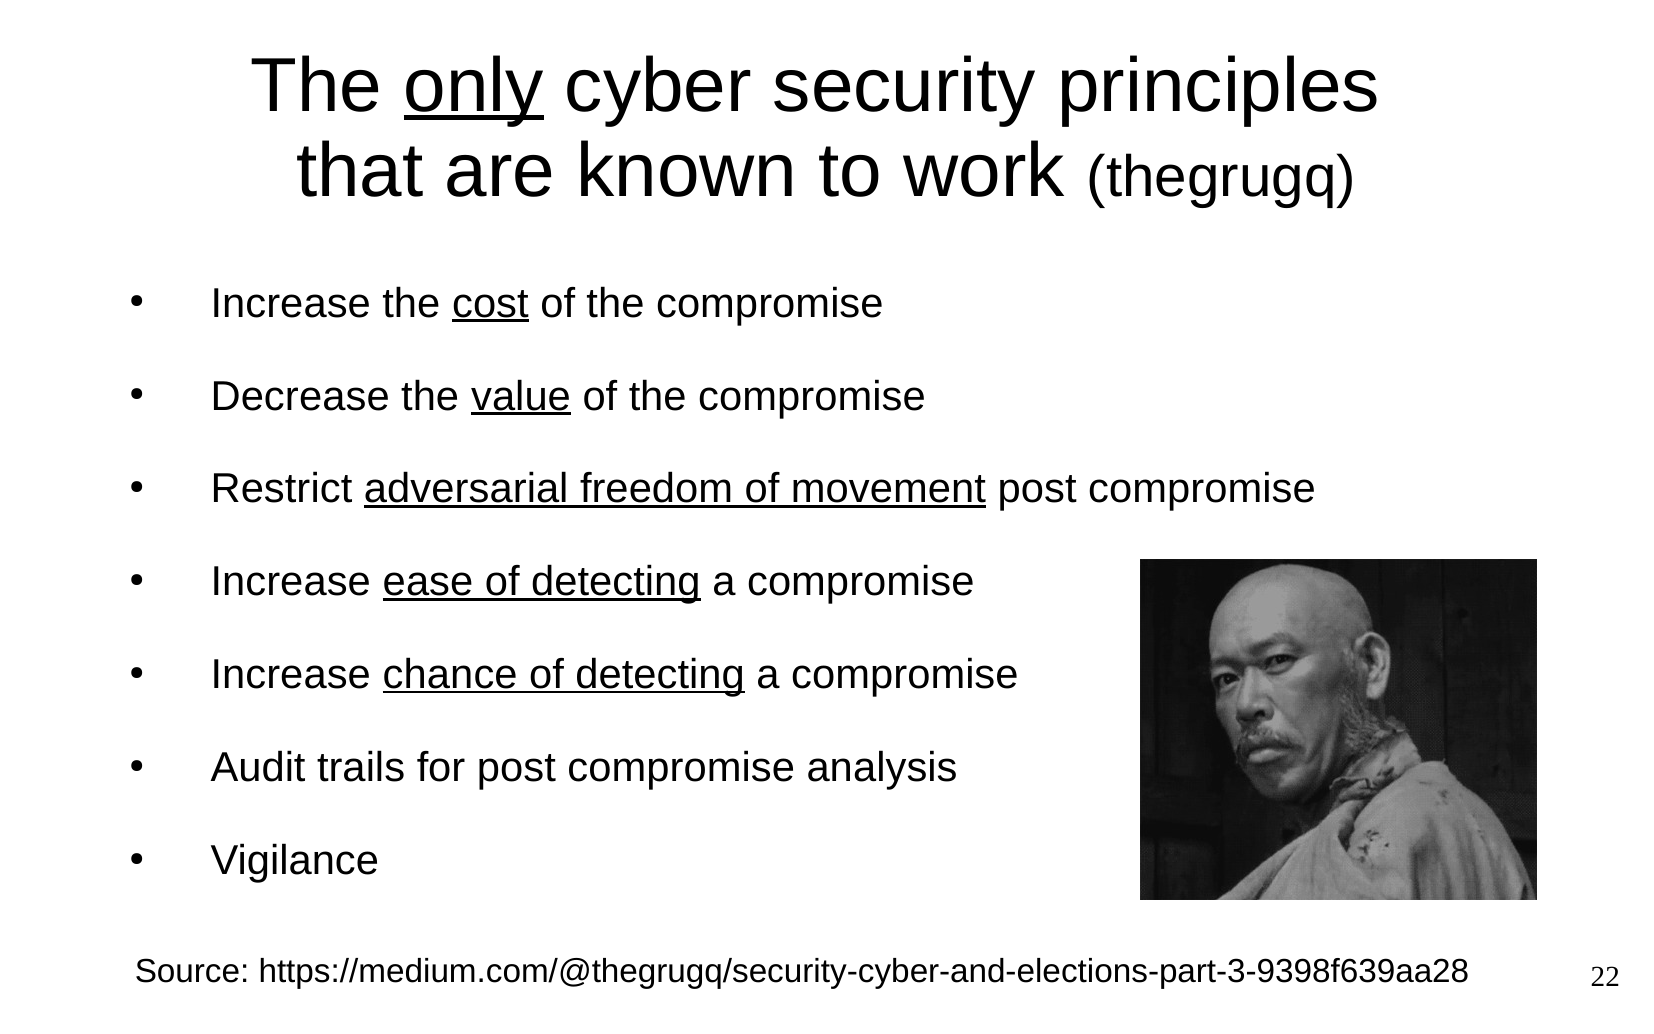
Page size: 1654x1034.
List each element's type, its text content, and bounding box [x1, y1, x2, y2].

title The only cyber security principles that are known to work (thegrugq) [82, 41, 1571, 214]
text_box <number> [1560, 960, 1621, 1033]
picture [1140, 559, 1537, 901]
text_box Source: https://medium.com/@thegrugq/security-cyber-and-elections-part-3-9398f639aa28 [120, 945, 1513, 1002]
subtitle Increase the cost of the compromise Decrease the value of the compromise Restrict adversarial freedom of movement post compromise Increase ease of detecting a compromise Increase chance of detecting a compromise Audit trails for post compromise analysis Vigilance [120, 232, 1541, 931]
